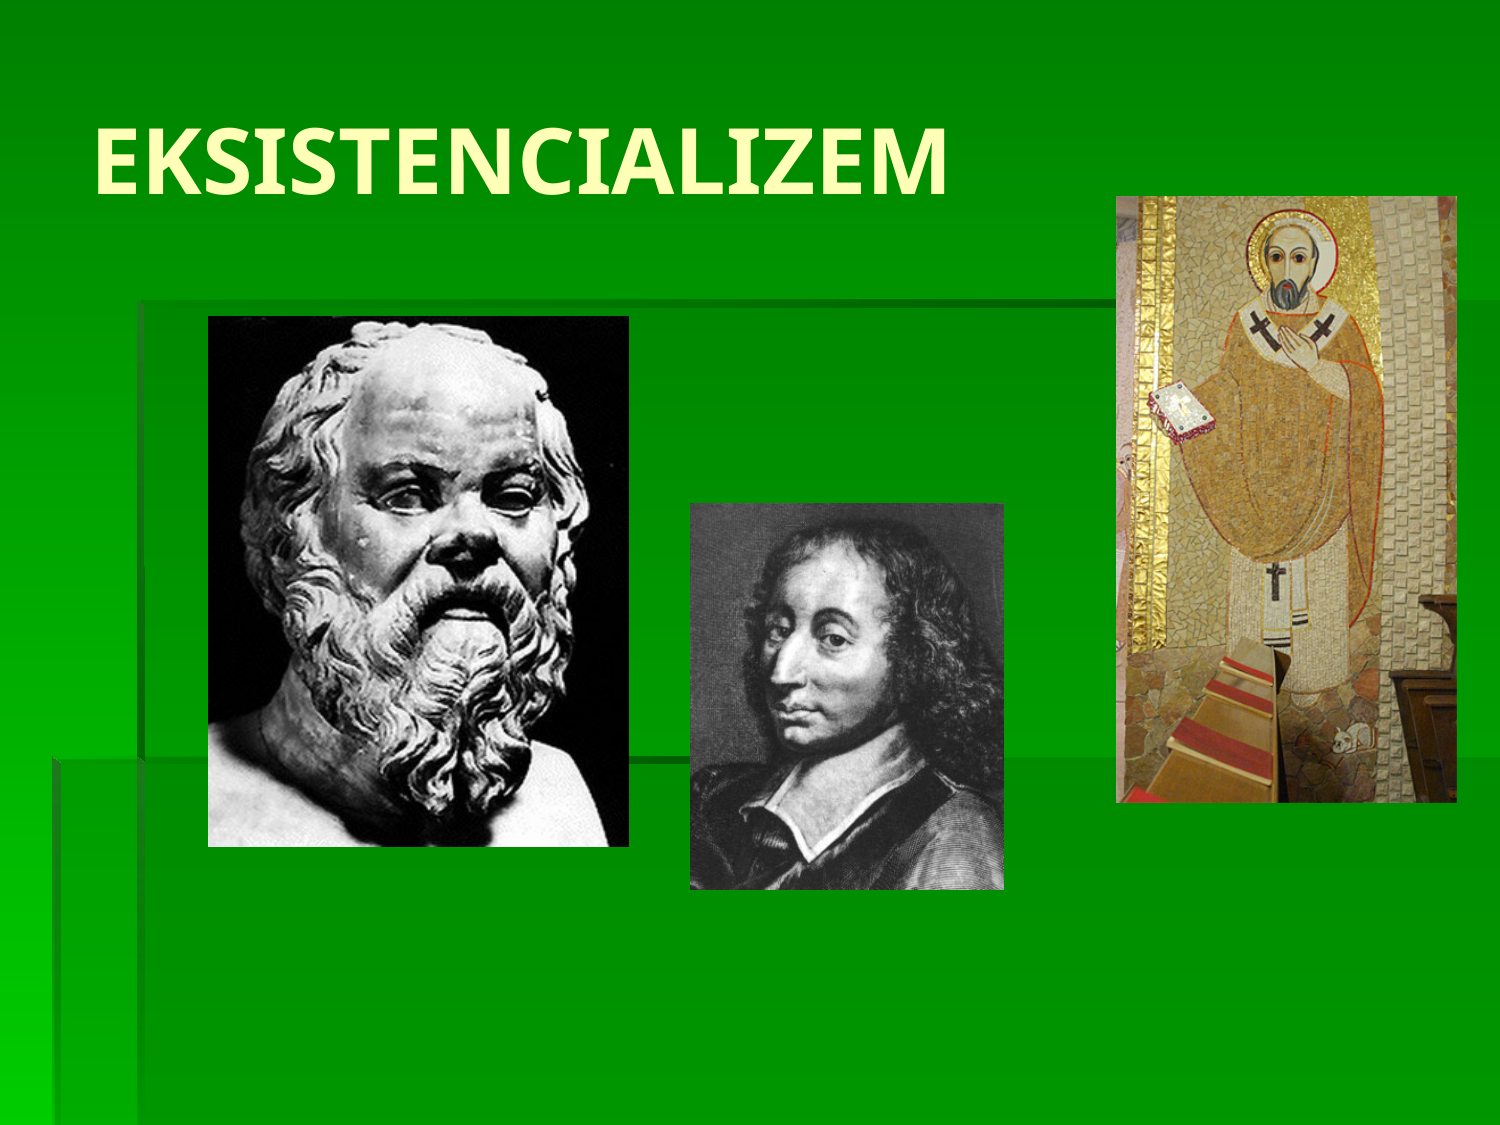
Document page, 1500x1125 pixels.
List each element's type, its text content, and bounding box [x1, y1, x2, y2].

picture [690, 503, 1004, 890]
title EKSISTENCIALIZEM [75, 40, 1451, 275]
picture [208, 316, 629, 847]
picture [1116, 196, 1457, 803]
